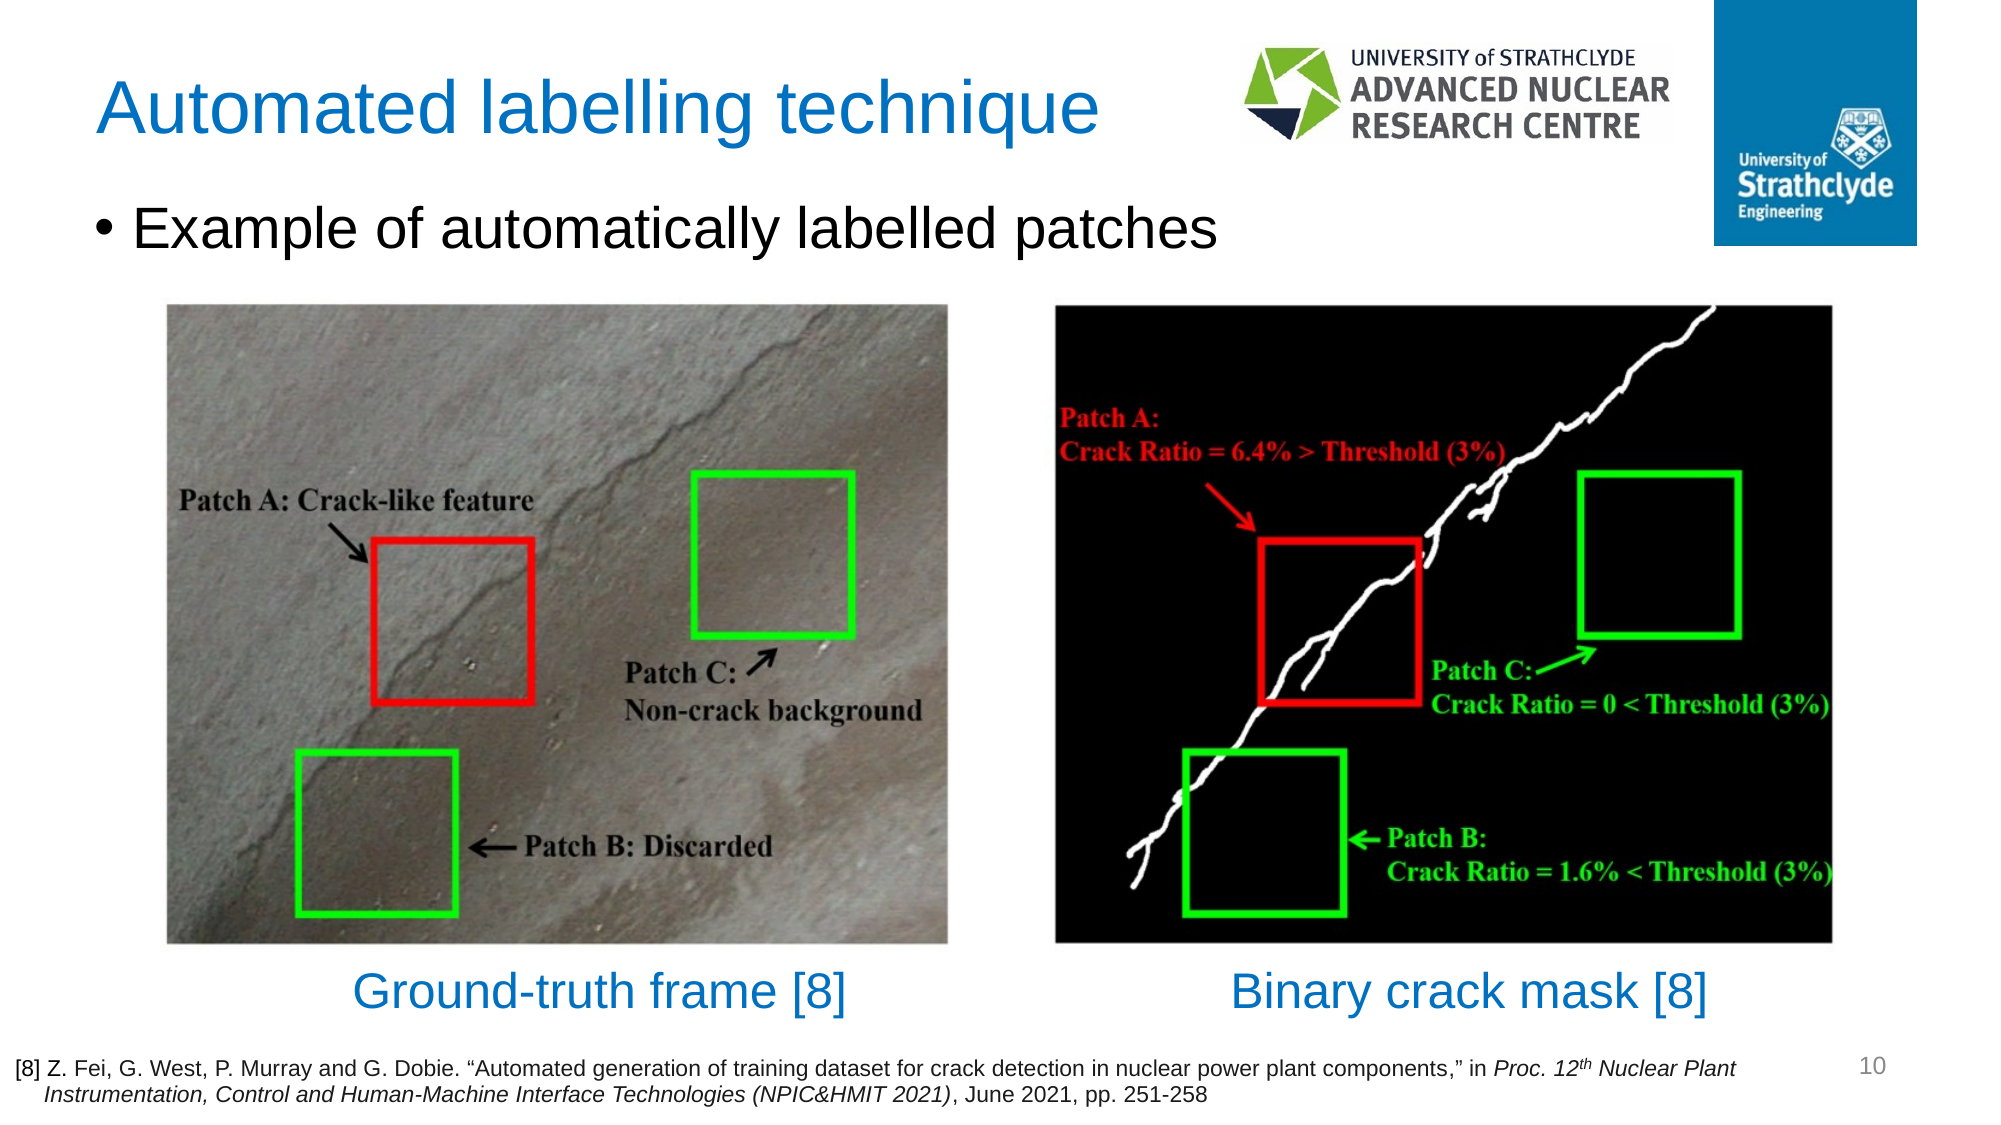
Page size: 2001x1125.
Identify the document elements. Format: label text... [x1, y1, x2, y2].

picture [160, 297, 1844, 952]
text_box Binary crack mask [8] [1215, 951, 1759, 1034]
picture [1738, 204, 1823, 221]
text_box 10 [1843, 1035, 1927, 1095]
text_box Ground-truth frame [8] [337, 950, 881, 1034]
title Automated labelling technique [81, 38, 1922, 182]
list Example of automatically labelled patches [79, 191, 1535, 274]
text_box [8] Z. Fei, G. West, P. Murray and G. Dobie. “Automated generation of training dataset for crack detection in nuclear power plant components,” in Proc. 12th Nuclear Plant Instrumentation, Control and Human-Machine Interface Technologies (NPIC&HMIT 2021), June 2021, pp. 251-258 [0, 1047, 1839, 1125]
picture [1738, 182, 1894, 204]
